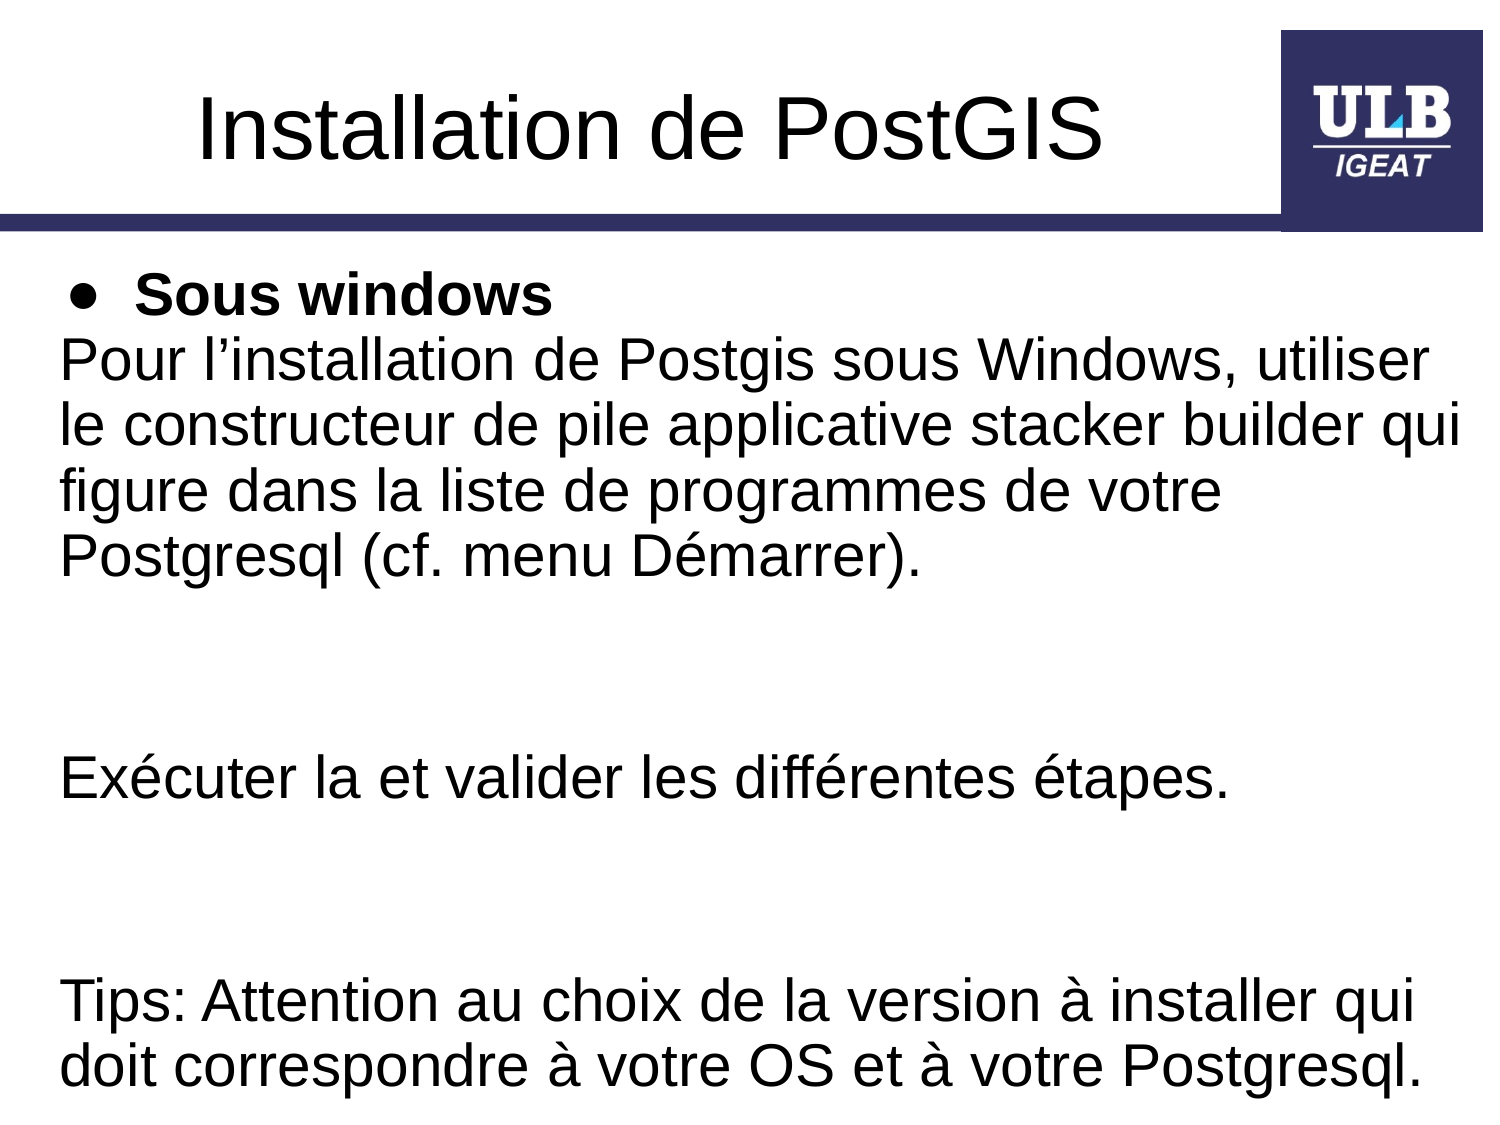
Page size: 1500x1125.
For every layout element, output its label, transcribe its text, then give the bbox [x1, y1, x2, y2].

title Installation de PostGIS [11, 15, 1290, 233]
slide_number [725, 1012, 1075, 1073]
list Sous windows Pour l’installation de Postgis sous Windows, utiliser le constructeur de pile applicative stacker builder qui figure dans la liste de programmes de votre Postgresql (cf. menu Démarrer). Exécuter la et valider les différentes étapes. Tips: Attention au choix de la version à installer qui doit correspondre à votre OS et à votre Postgresql. [59, 263, 1492, 1113]
picture [1290, 30, 1483, 232]
